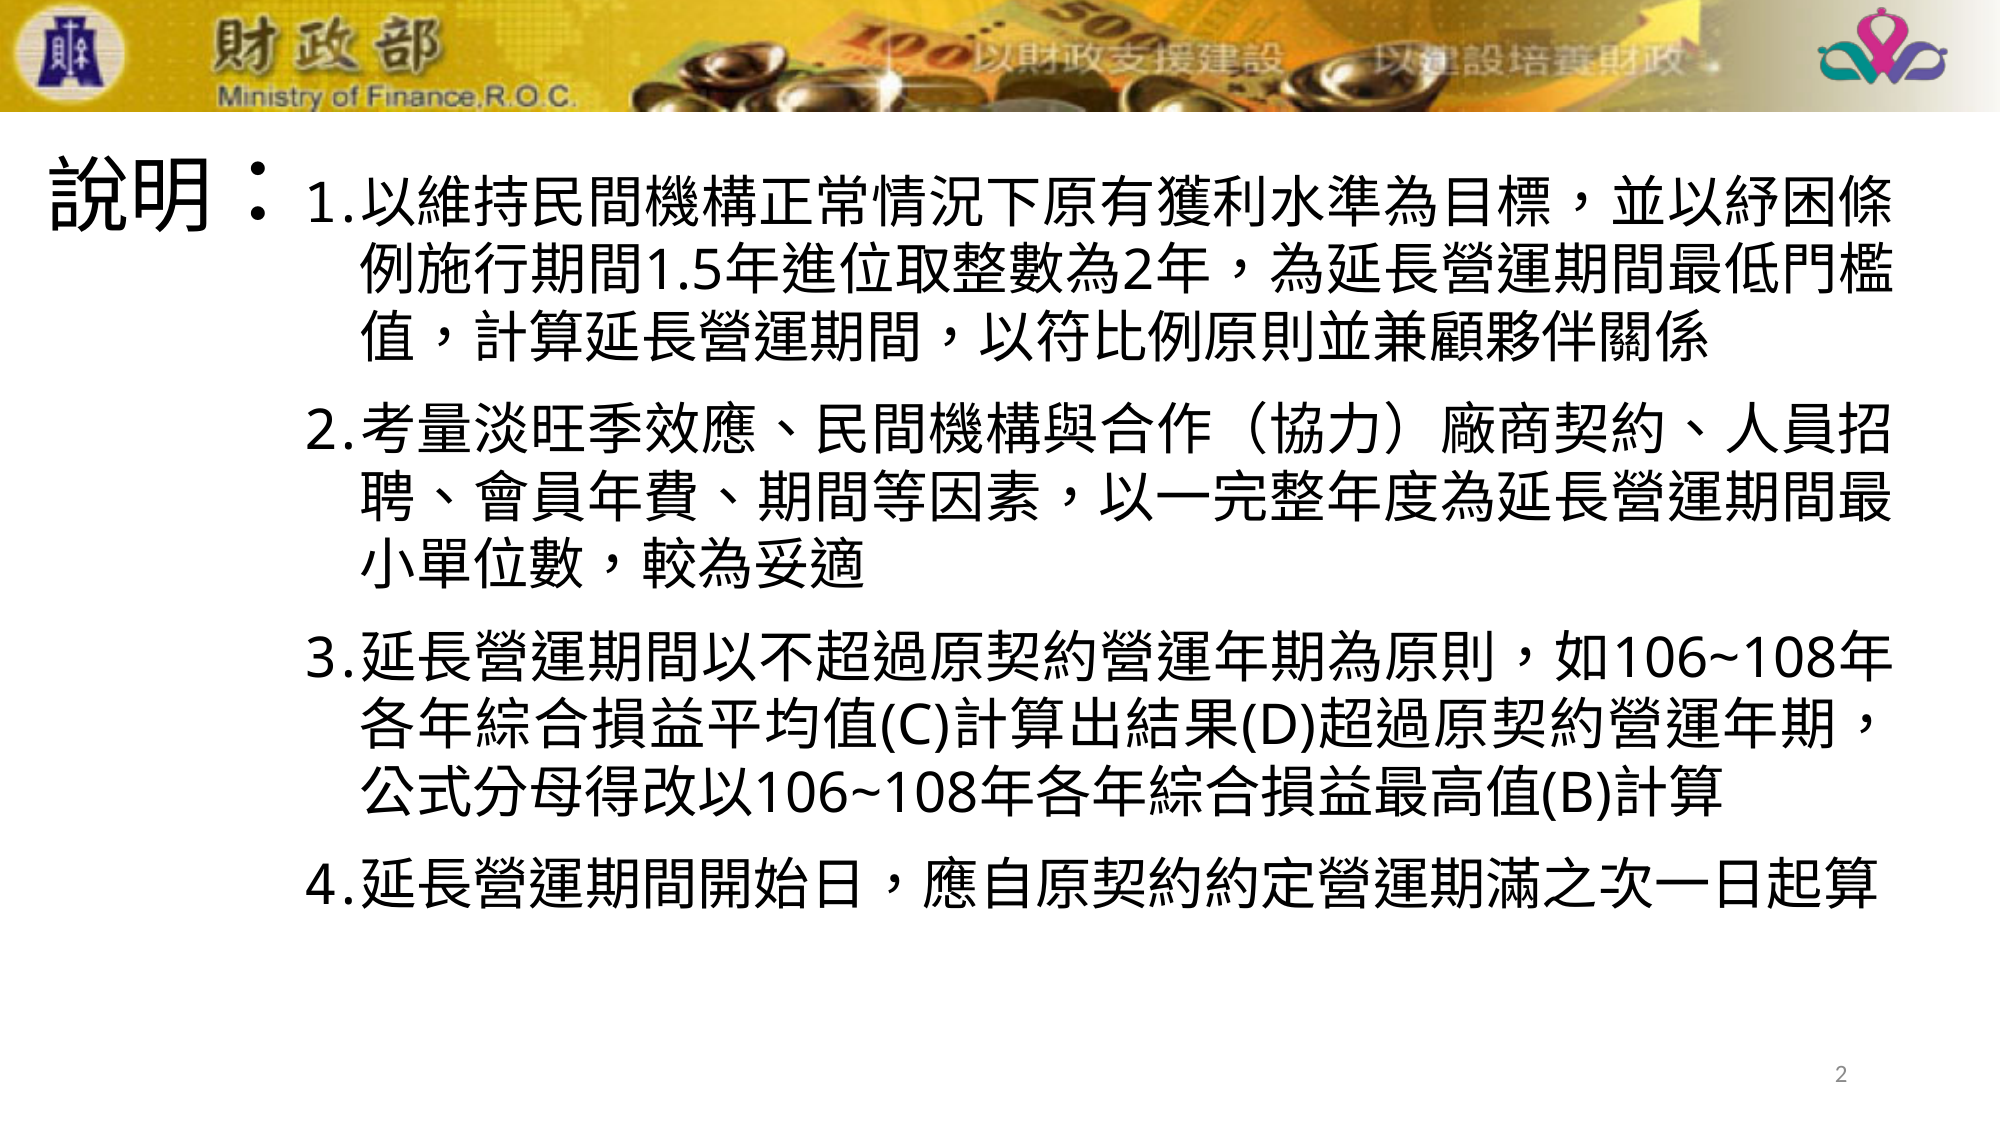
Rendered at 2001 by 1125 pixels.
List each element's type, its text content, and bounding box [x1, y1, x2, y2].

slide_number <編號> [1412, 1042, 1863, 1103]
title 說明： [31, 82, 349, 296]
picture [0, 0, 2000, 112]
text_box 以維持民間機構正常情況下原有獲利水準為目標，並以紓困條例施行期間1.5年進位取整數為2年，為延長營運期間最低門檻值，計算延長營運期間，以符比例原則並兼顧夥伴關係 考量淡旺季效應、民間機構與合作（協力）廠商契約、人員招聘、會員年費、期間等因素，以一完整年度為延長營運期間最小單位數，較為妥適 延長營運期間以不超過原契約營運年期為原則，如106~108年各年綜合損益平均值(C)計算出結果(D)超過原契約營運年期，公式分母得改以106~108年各年綜合損益最高值(B)計算 延長營運期間開始日，應自原契約約定營運期滿之次一日起算 [288, 158, 1910, 924]
